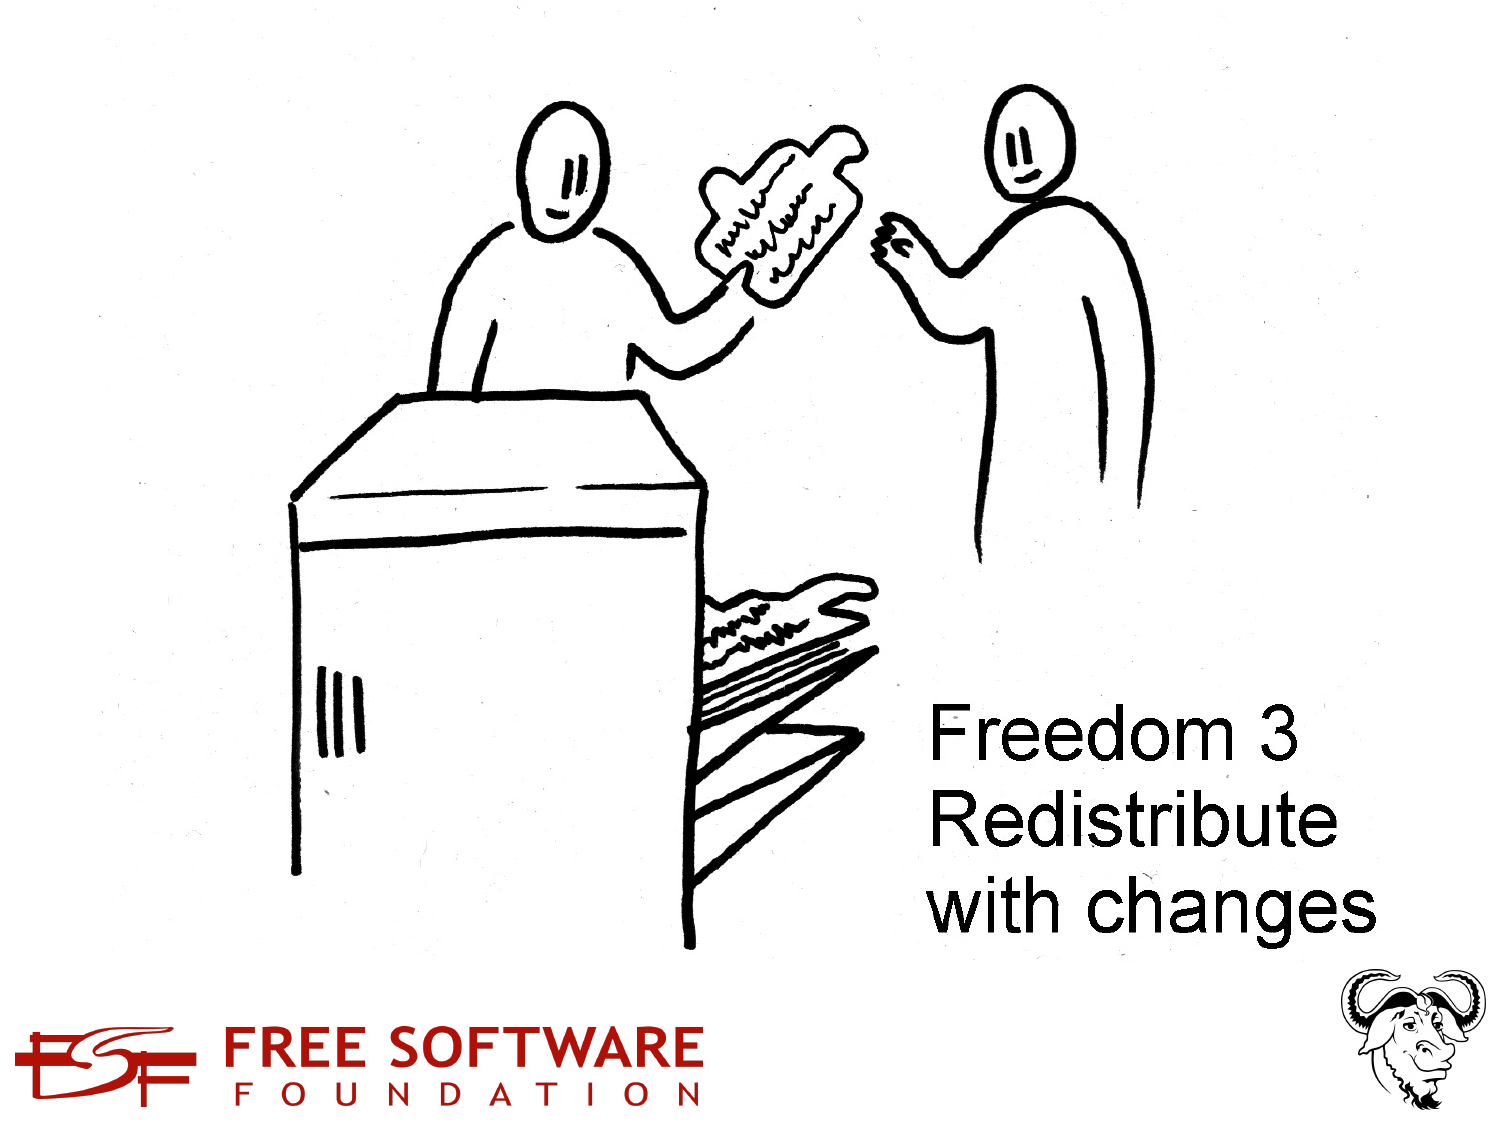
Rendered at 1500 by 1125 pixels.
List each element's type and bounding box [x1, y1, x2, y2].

picture [99, 2, 1381, 962]
picture [15, 1026, 703, 1107]
picture [1341, 969, 1486, 1110]
